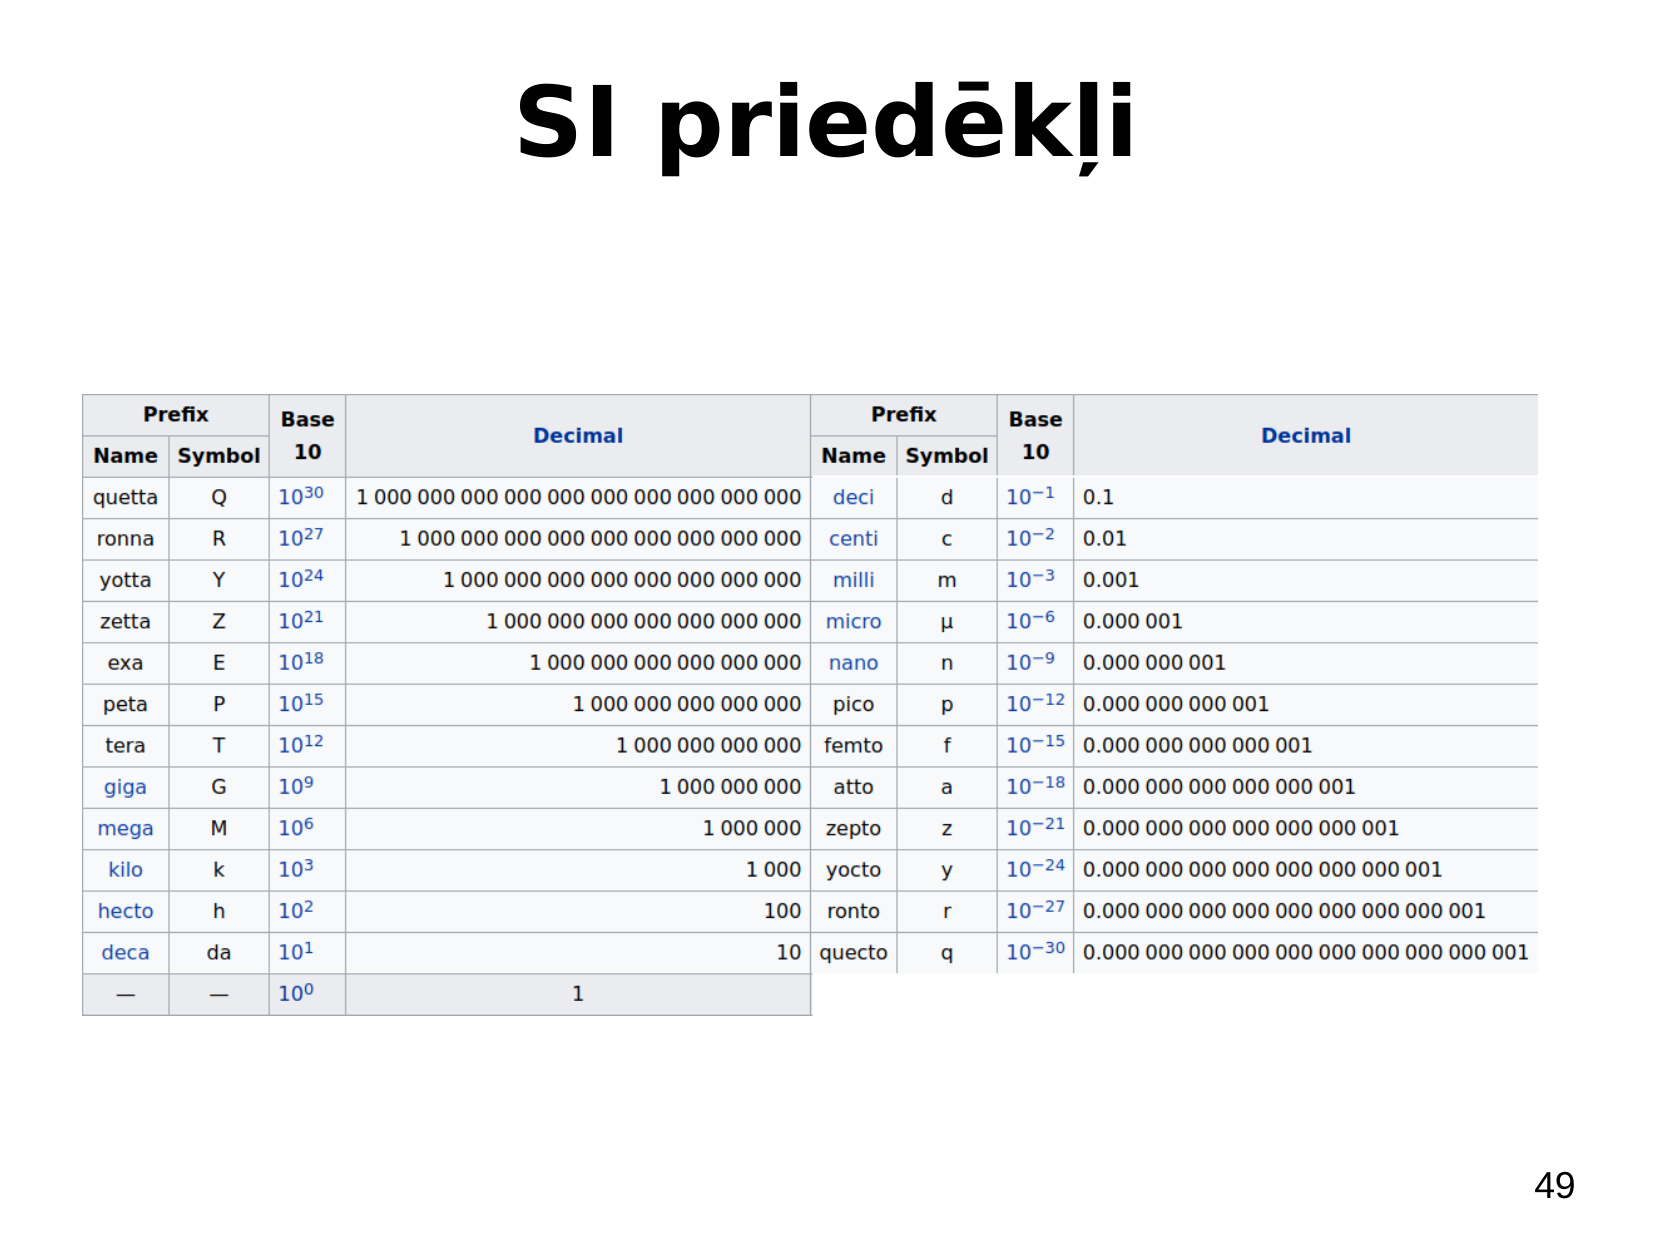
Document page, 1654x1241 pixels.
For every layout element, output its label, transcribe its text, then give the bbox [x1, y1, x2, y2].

picture [82, 224, 1538, 1185]
title SI priedēkļi [82, 49, 1571, 196]
